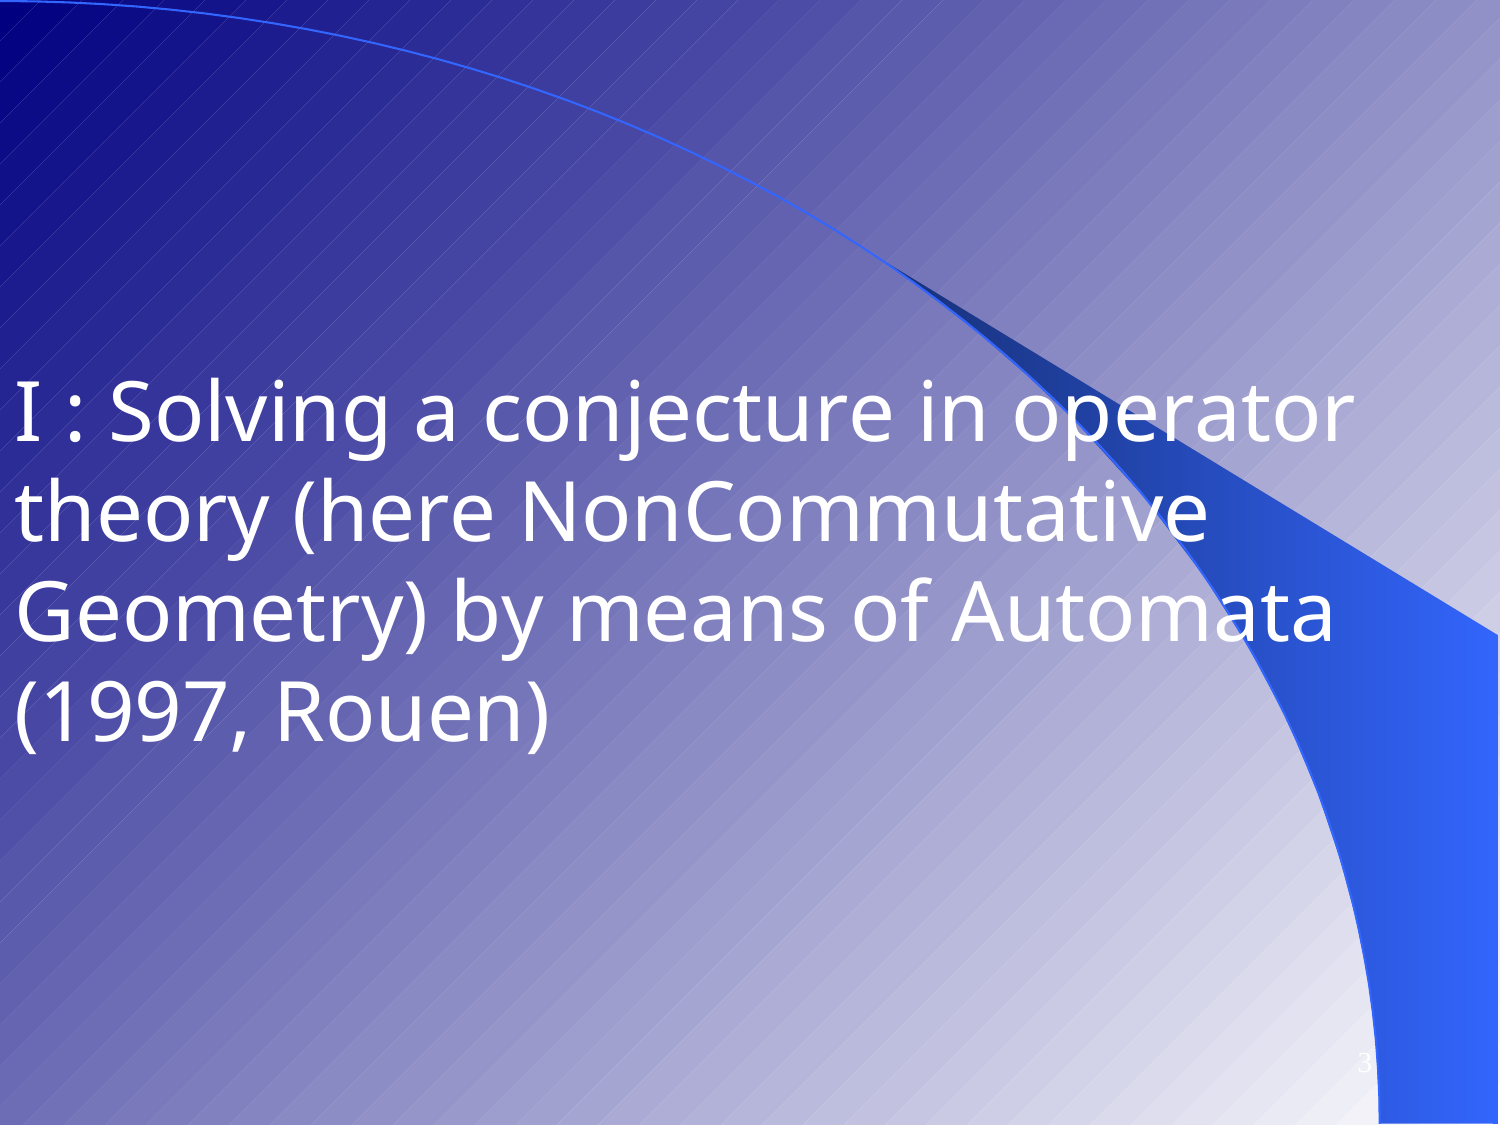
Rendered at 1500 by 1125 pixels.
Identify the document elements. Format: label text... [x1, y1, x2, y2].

text_box I : Solving a conjecture in operator theory (here NonCommutative Geometry) by means of Automata (1997, Rouen) [0, 200, 1500, 827]
